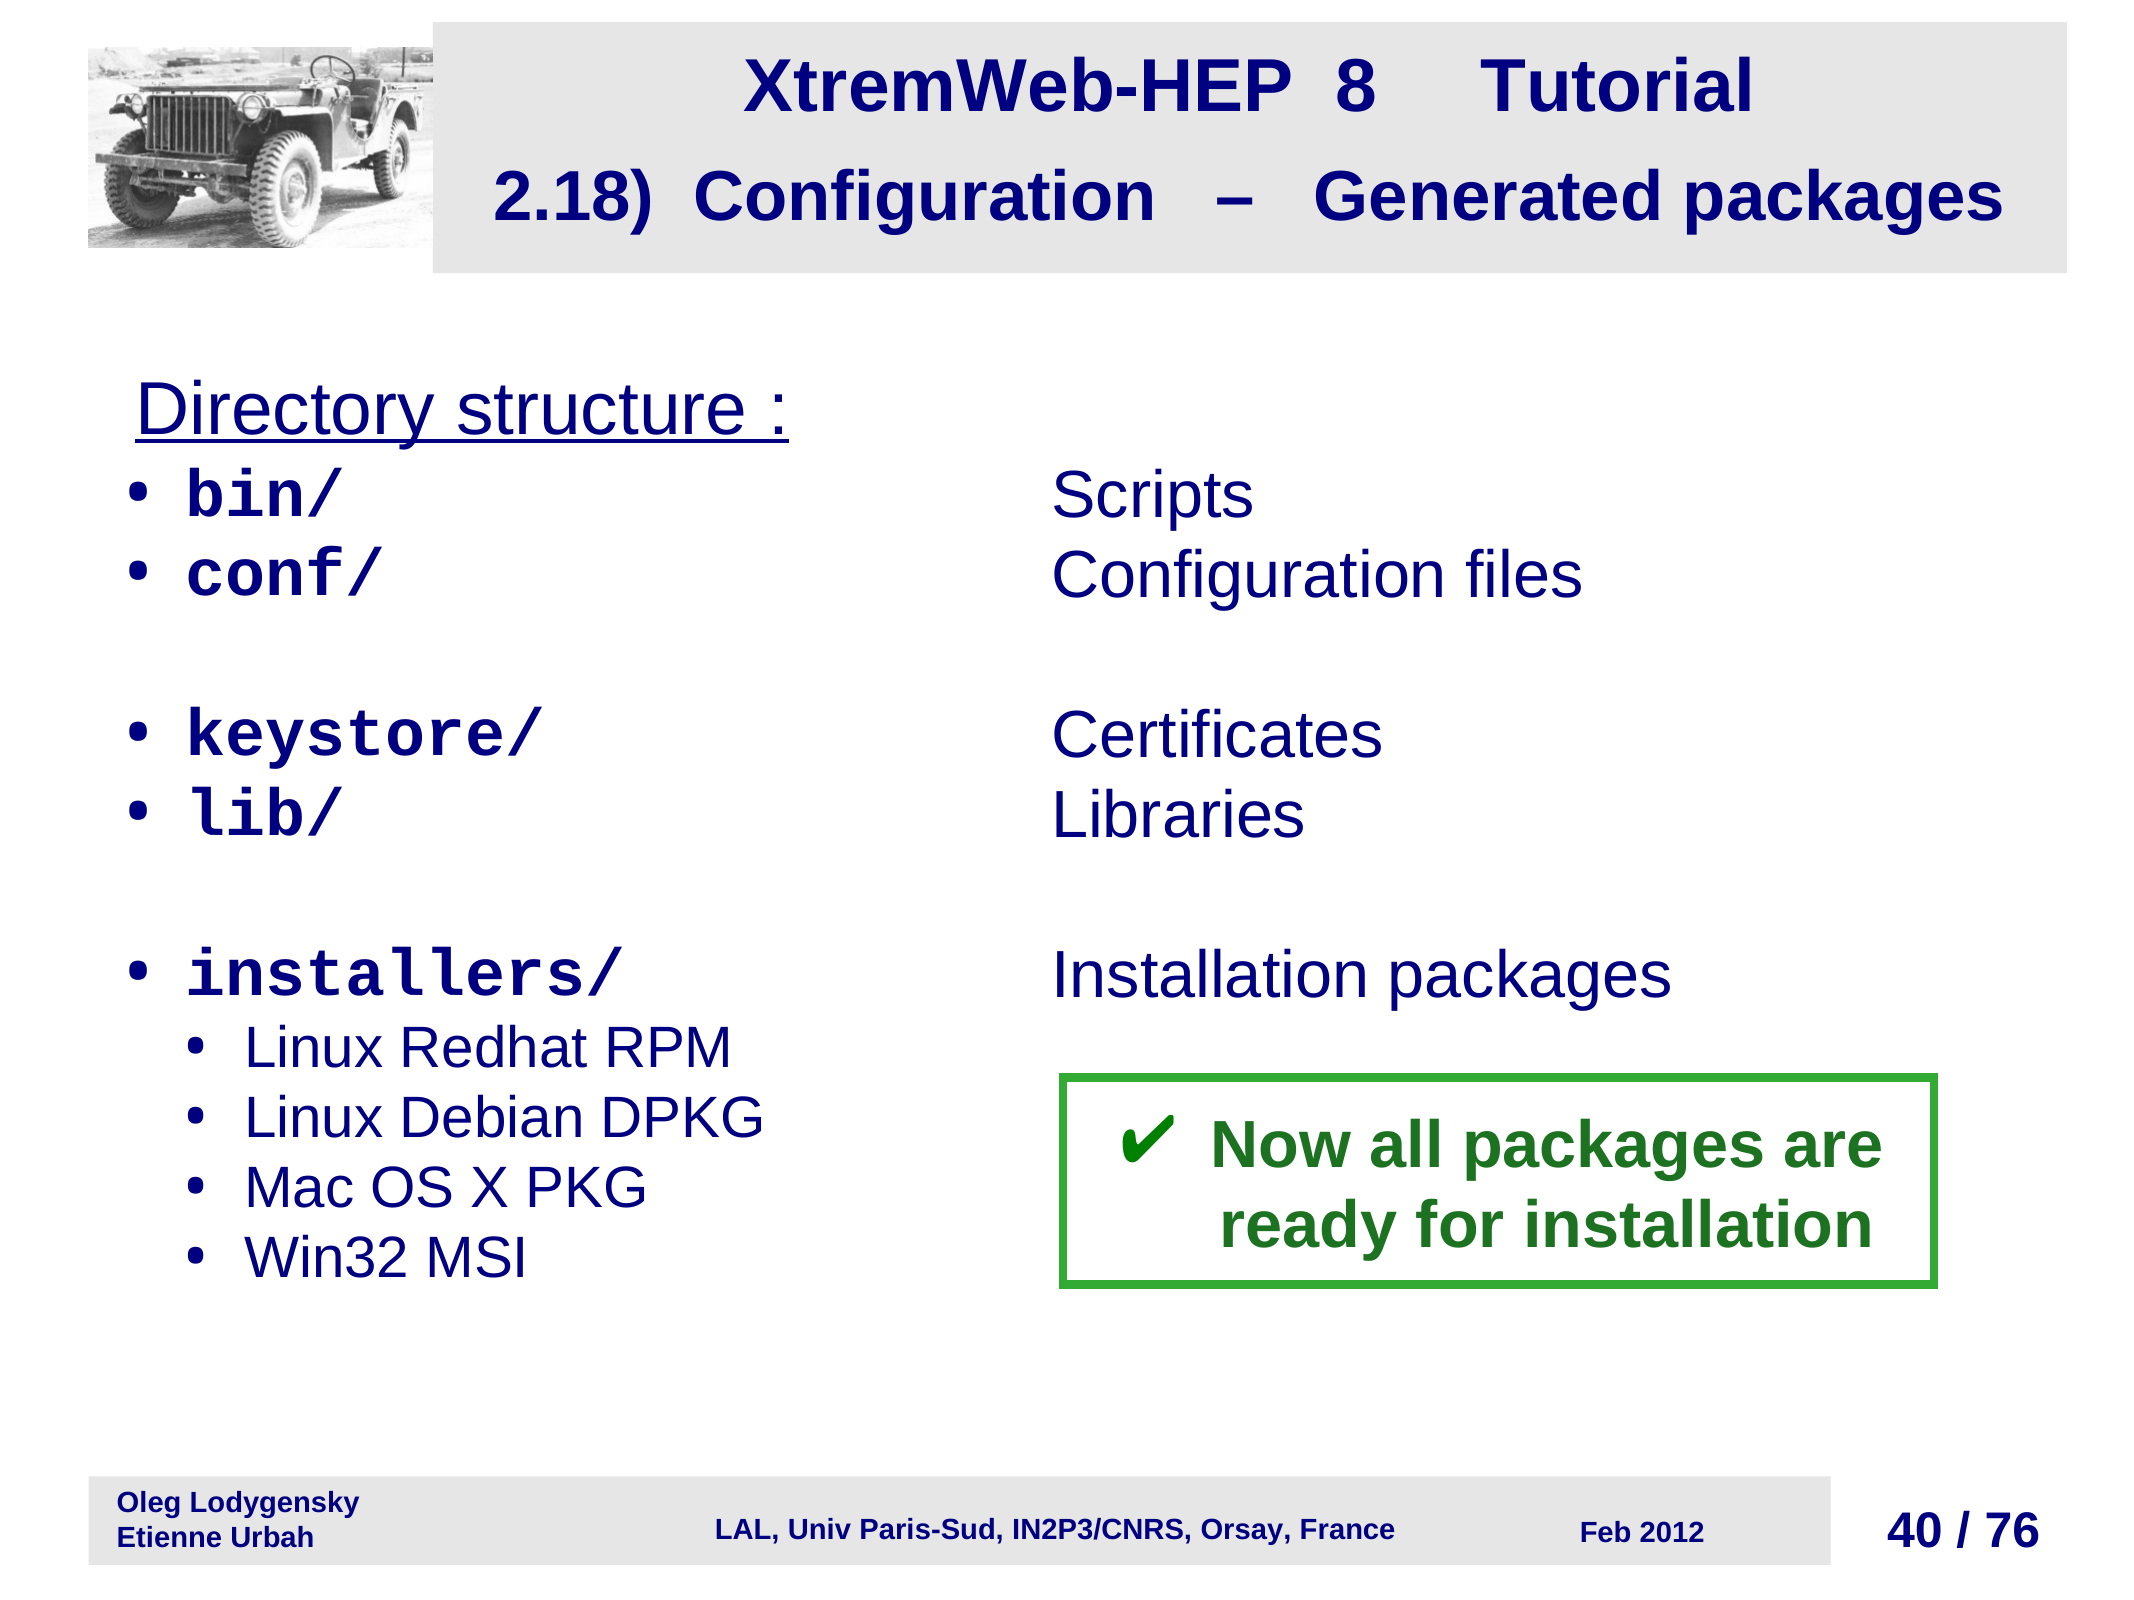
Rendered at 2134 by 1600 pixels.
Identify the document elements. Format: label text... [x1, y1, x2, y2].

title 2.18) Configuration – Generated packages [442, 118, 2067, 266]
text_box Now all packages are ready for installation [1062, 1077, 1935, 1285]
picture [88, 47, 433, 248]
text_box Directory structure : bin/ conf/ keystore/ lib/ installers/ Linux Redhat RPM Linux Debian DPKG Mac OS X PKG Win32 MSI [125, 359, 800, 1289]
text_box Scripts Configuration files Certificates Libraries Installation packages [1041, 360, 2134, 995]
